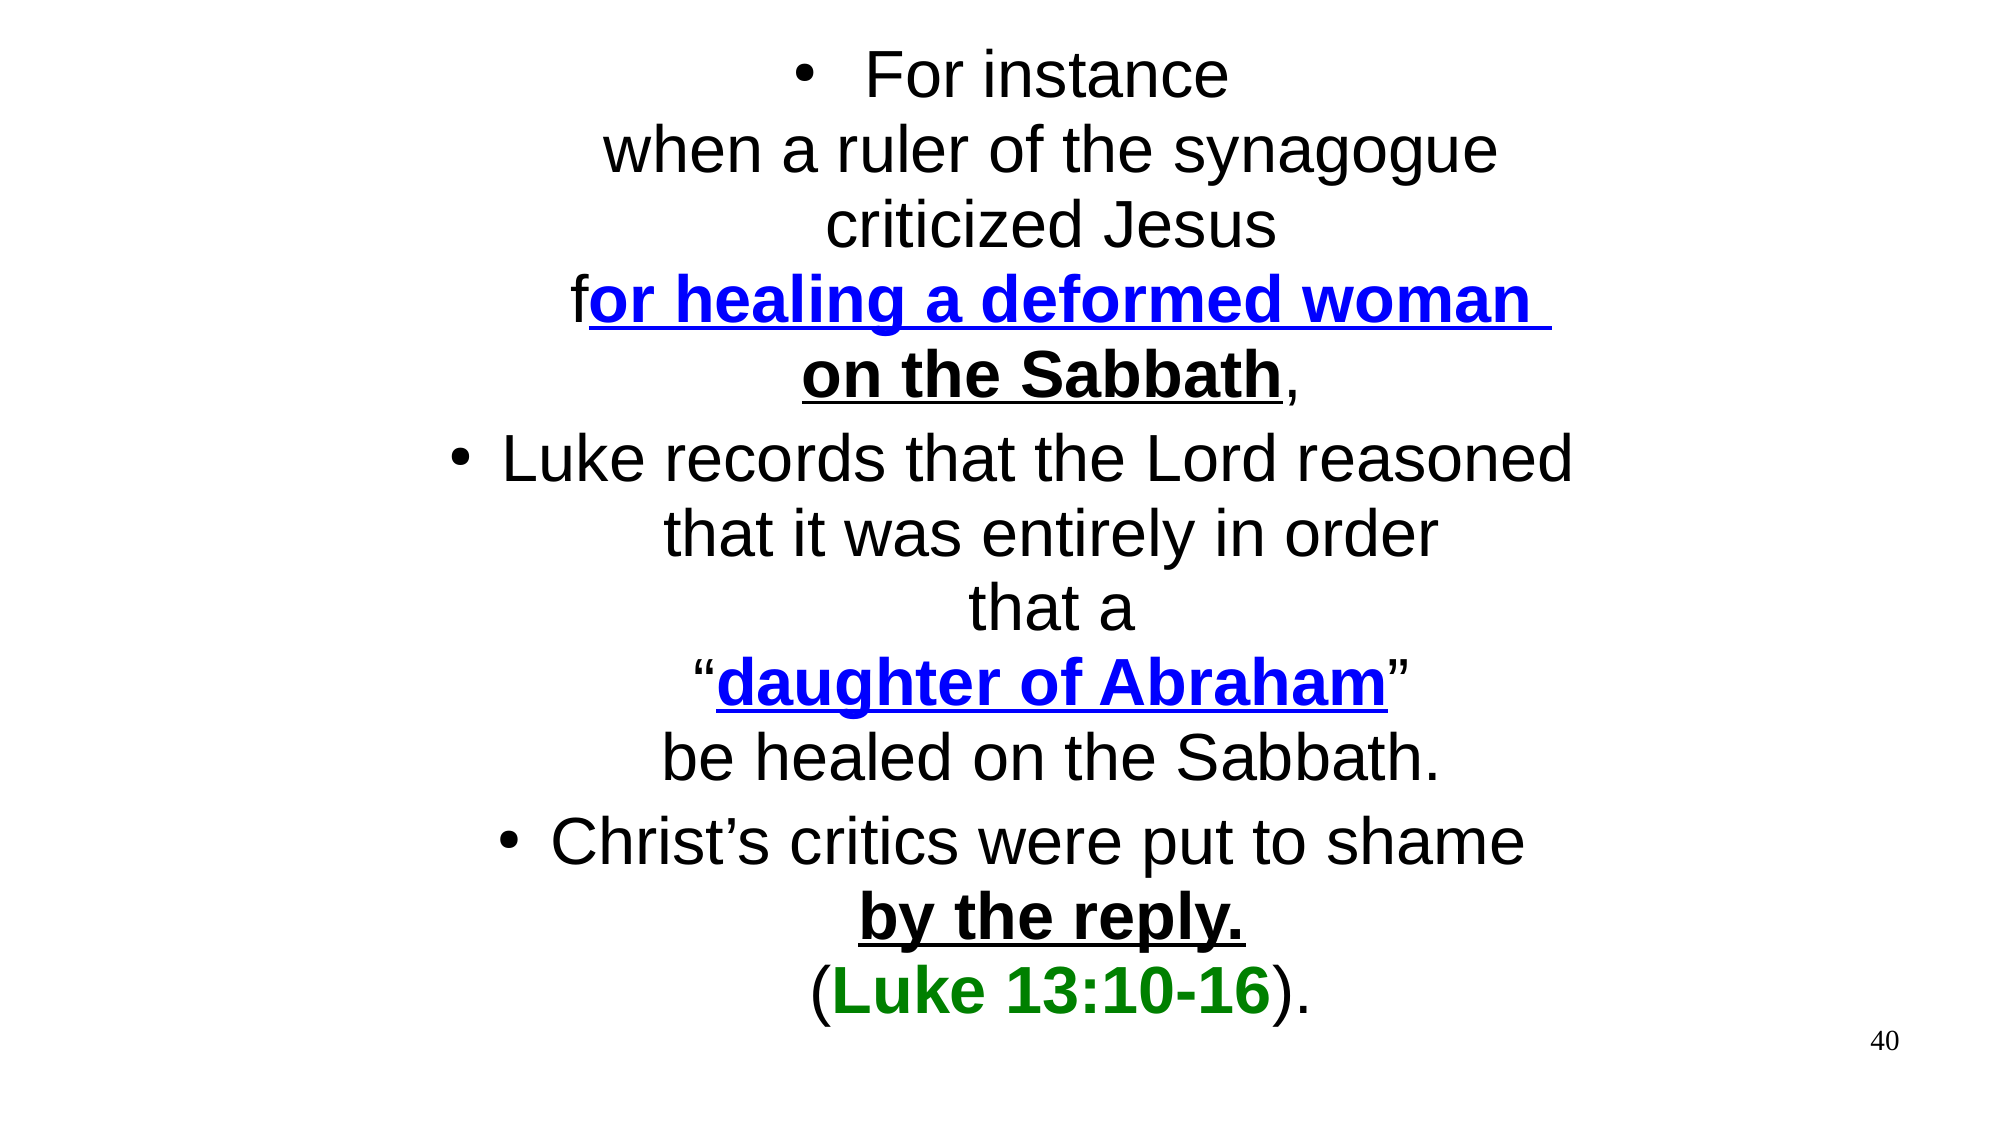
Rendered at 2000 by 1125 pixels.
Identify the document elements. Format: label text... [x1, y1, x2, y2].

list For instance when a ruler of the synagogue criticized Jesus for healing a deformed woman on the Sabbath, Luke records that the Lord reasoned that it was entirely in order that a “daughter of Abraham” be healed on the Sabbath. Christ’s critics were put to shame by the reply. (Luke 13:10-16). [37, 37, 1988, 1125]
